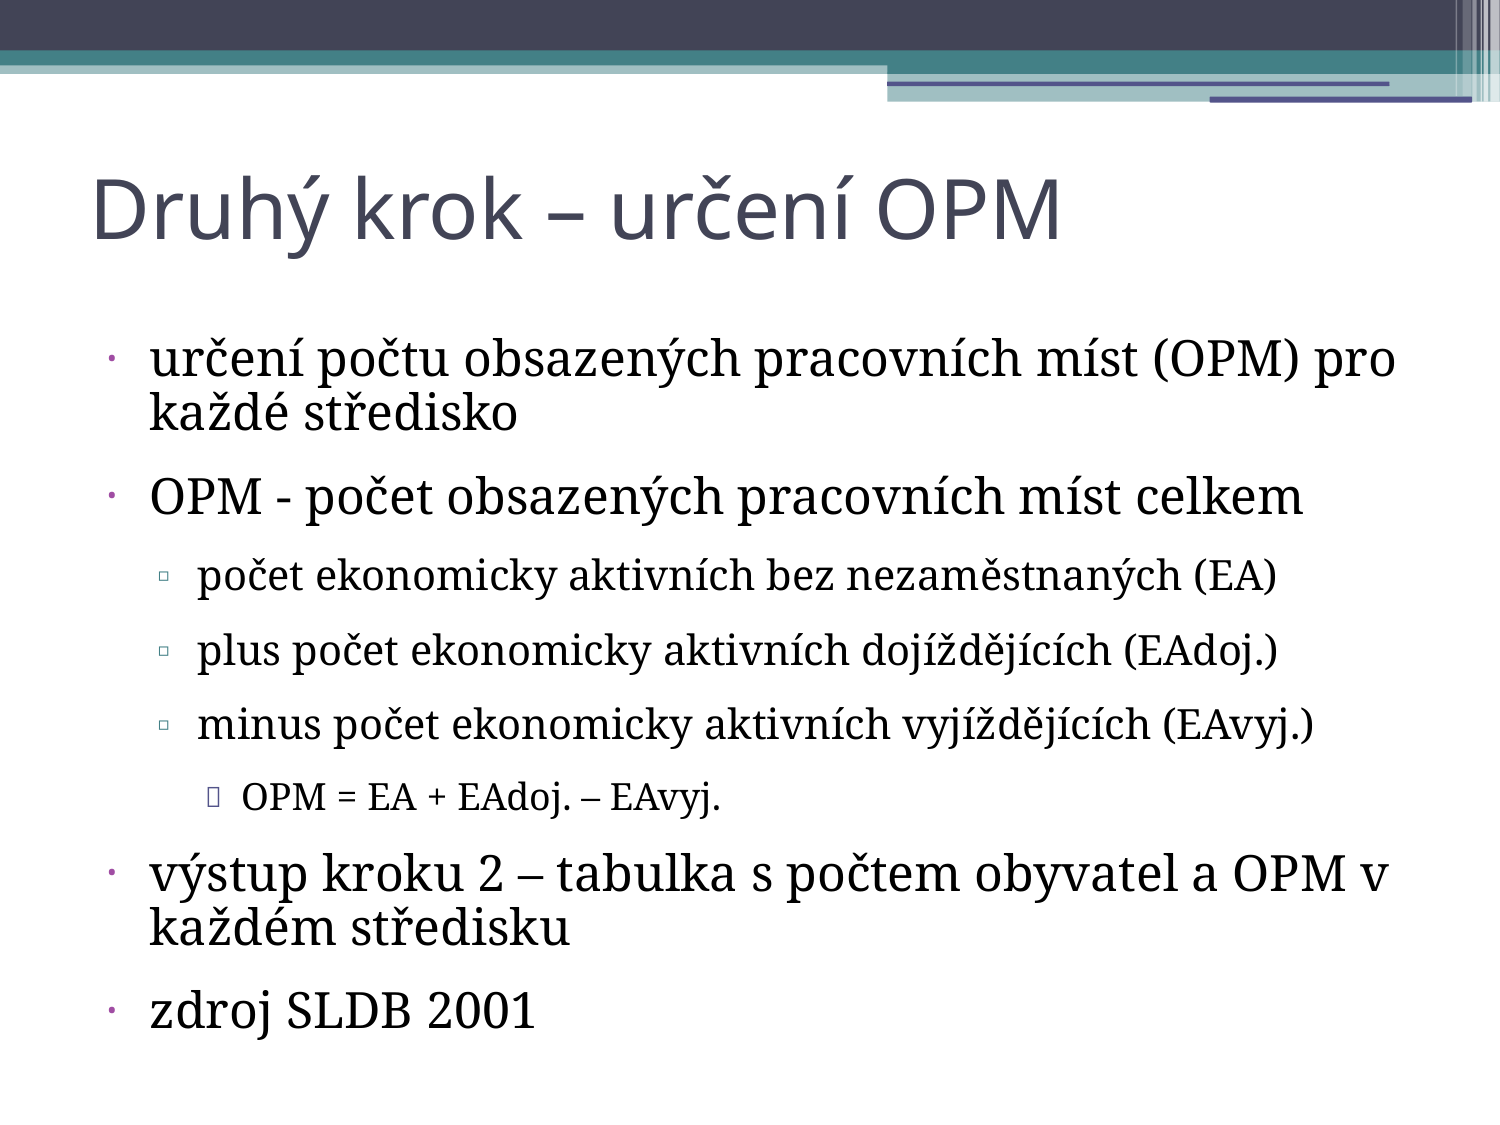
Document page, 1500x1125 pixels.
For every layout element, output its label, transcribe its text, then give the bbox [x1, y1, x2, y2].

title Druhý krok – určení OPM [75, 149, 1425, 303]
list určení počtu obsazených pracovních míst (OPM) pro každé středisko OPM - počet obsazených pracovních míst celkem počet ekonomicky aktivních bez nezaměstnaných (EA) plus počet ekonomicky aktivních dojíždějících (EAdoj.) minus počet ekonomicky aktivních vyjíždějících (EAvyj.) OPM = EA + EAdoj. – EAvyj. výstup kroku 2 – tabulka s počtem obyvatel a OPM v každém středisku zdroj SLDB 2001 [75, 326, 1425, 1079]
